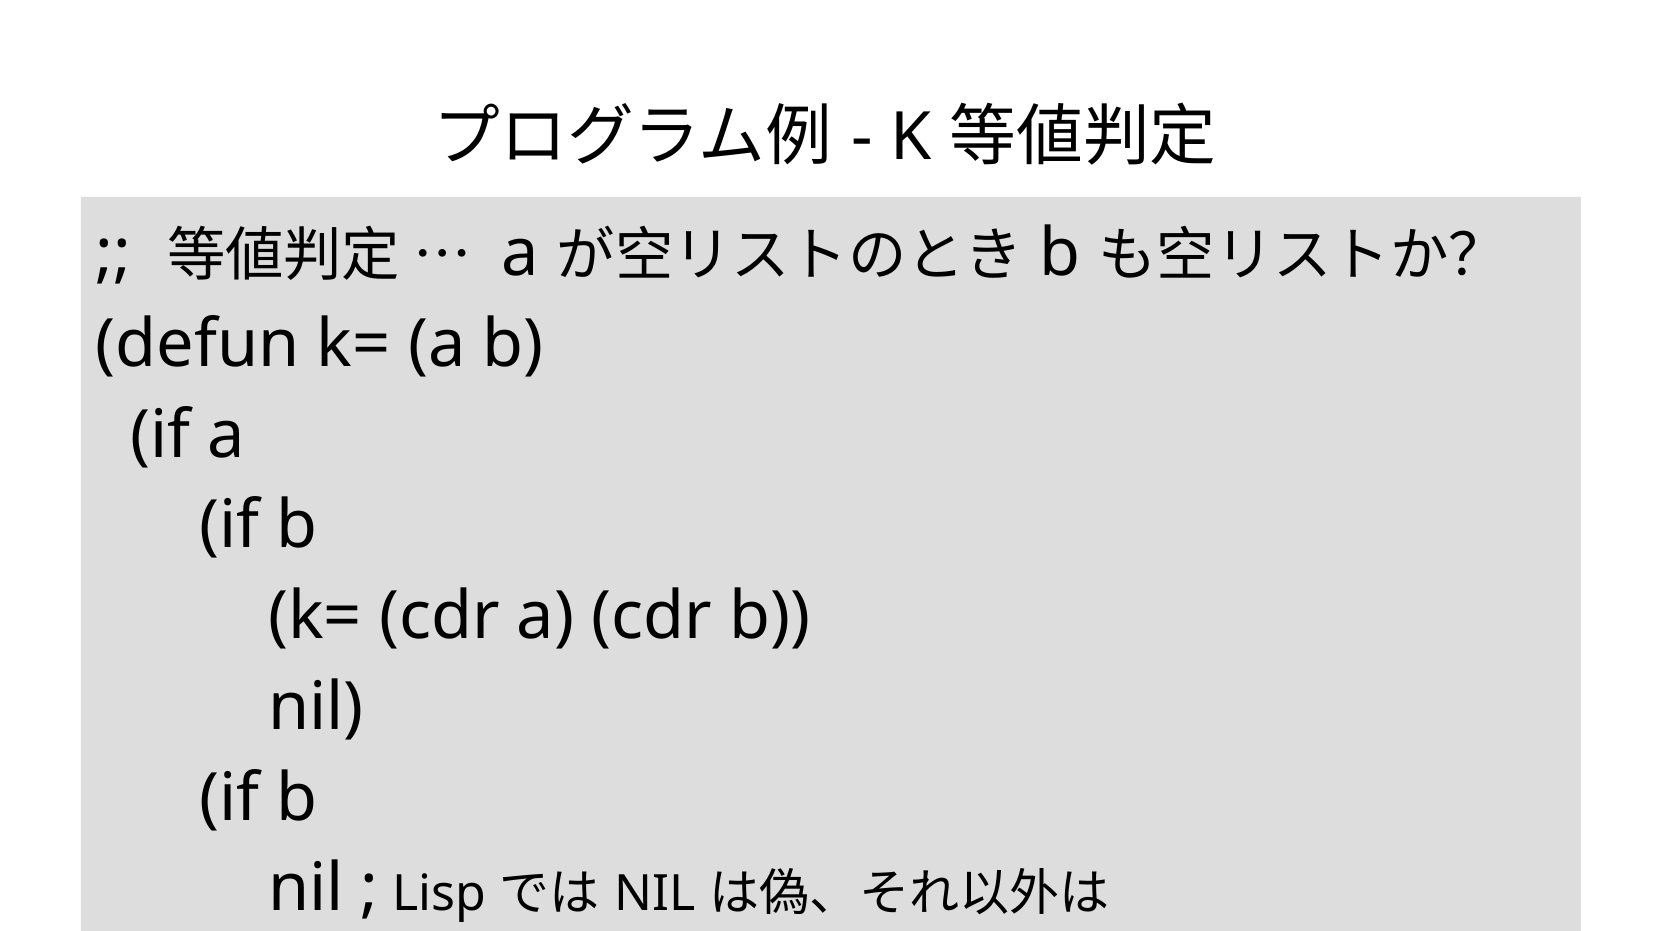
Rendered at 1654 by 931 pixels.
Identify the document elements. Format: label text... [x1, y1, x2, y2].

text_box ;; 等値判定 … aが空リストのときbも空リストか？ (defun k= (a b) (if a (if b (k= (cdr a) (cdr b)) nil) (if b nil ; LispではNILは偽、それ以外は t))); 真と解釈される(シンボルTで表す) [80, 196, 1581, 876]
text_box プログラム例- K等値判定 [75, 75, 1576, 164]
